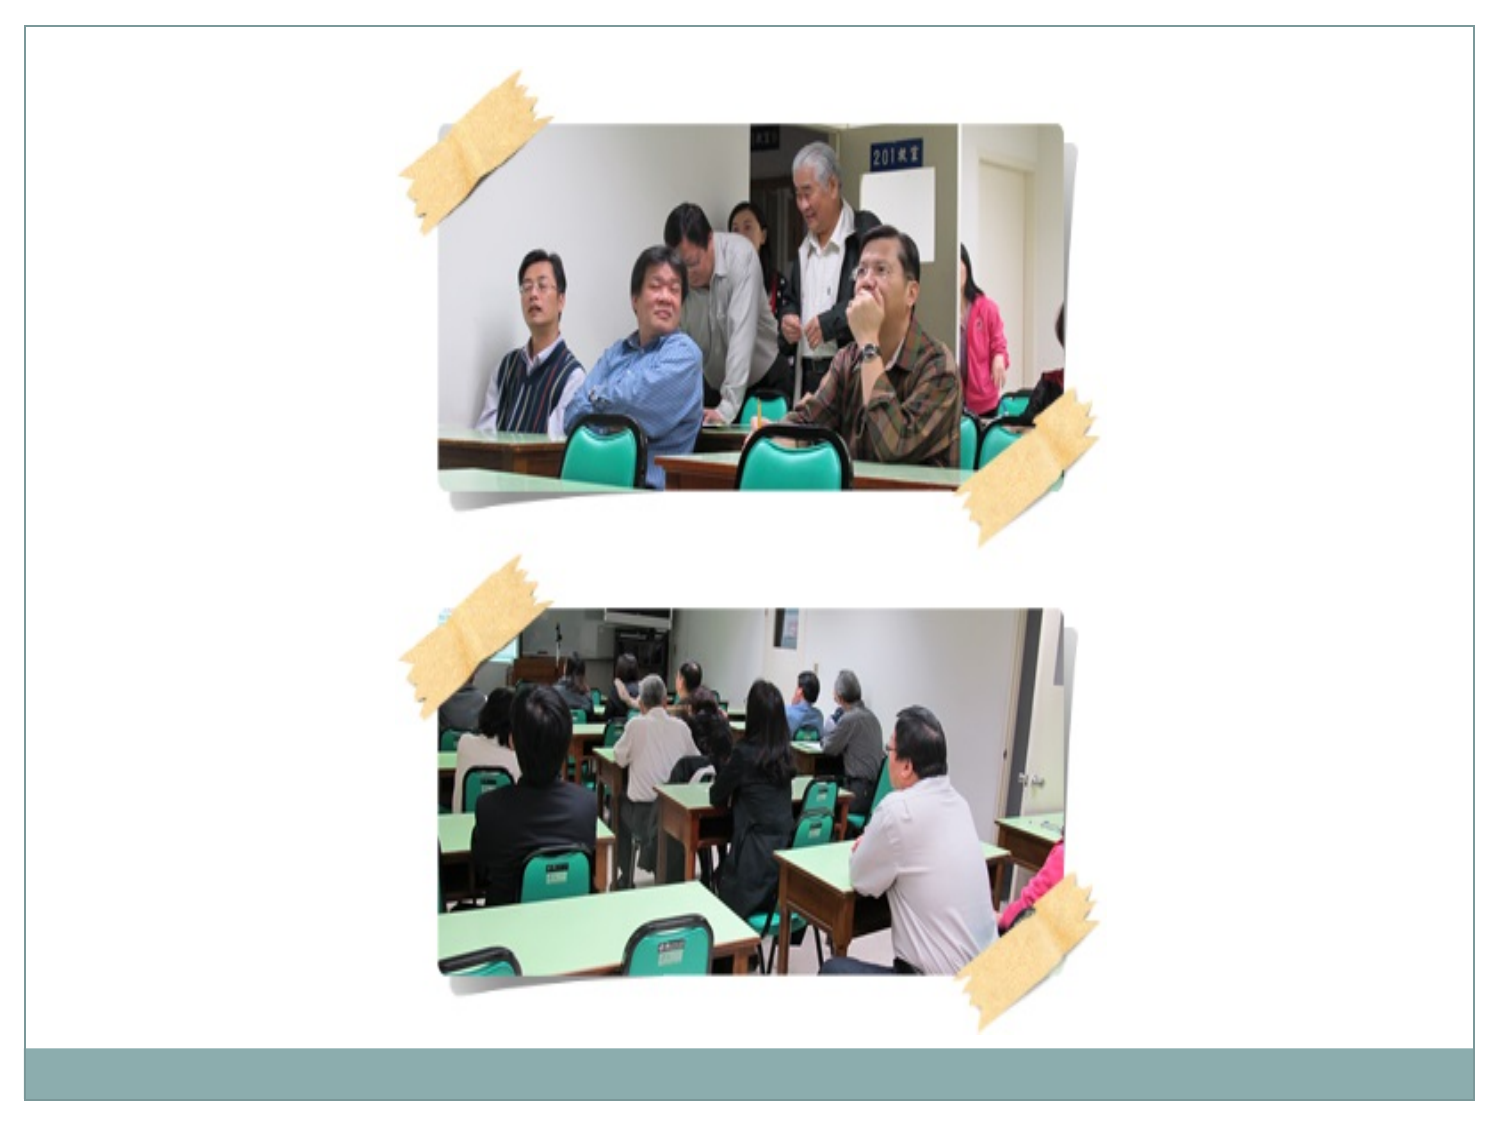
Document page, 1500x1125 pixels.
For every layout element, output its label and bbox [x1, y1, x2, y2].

picture [395, 66, 1107, 1035]
